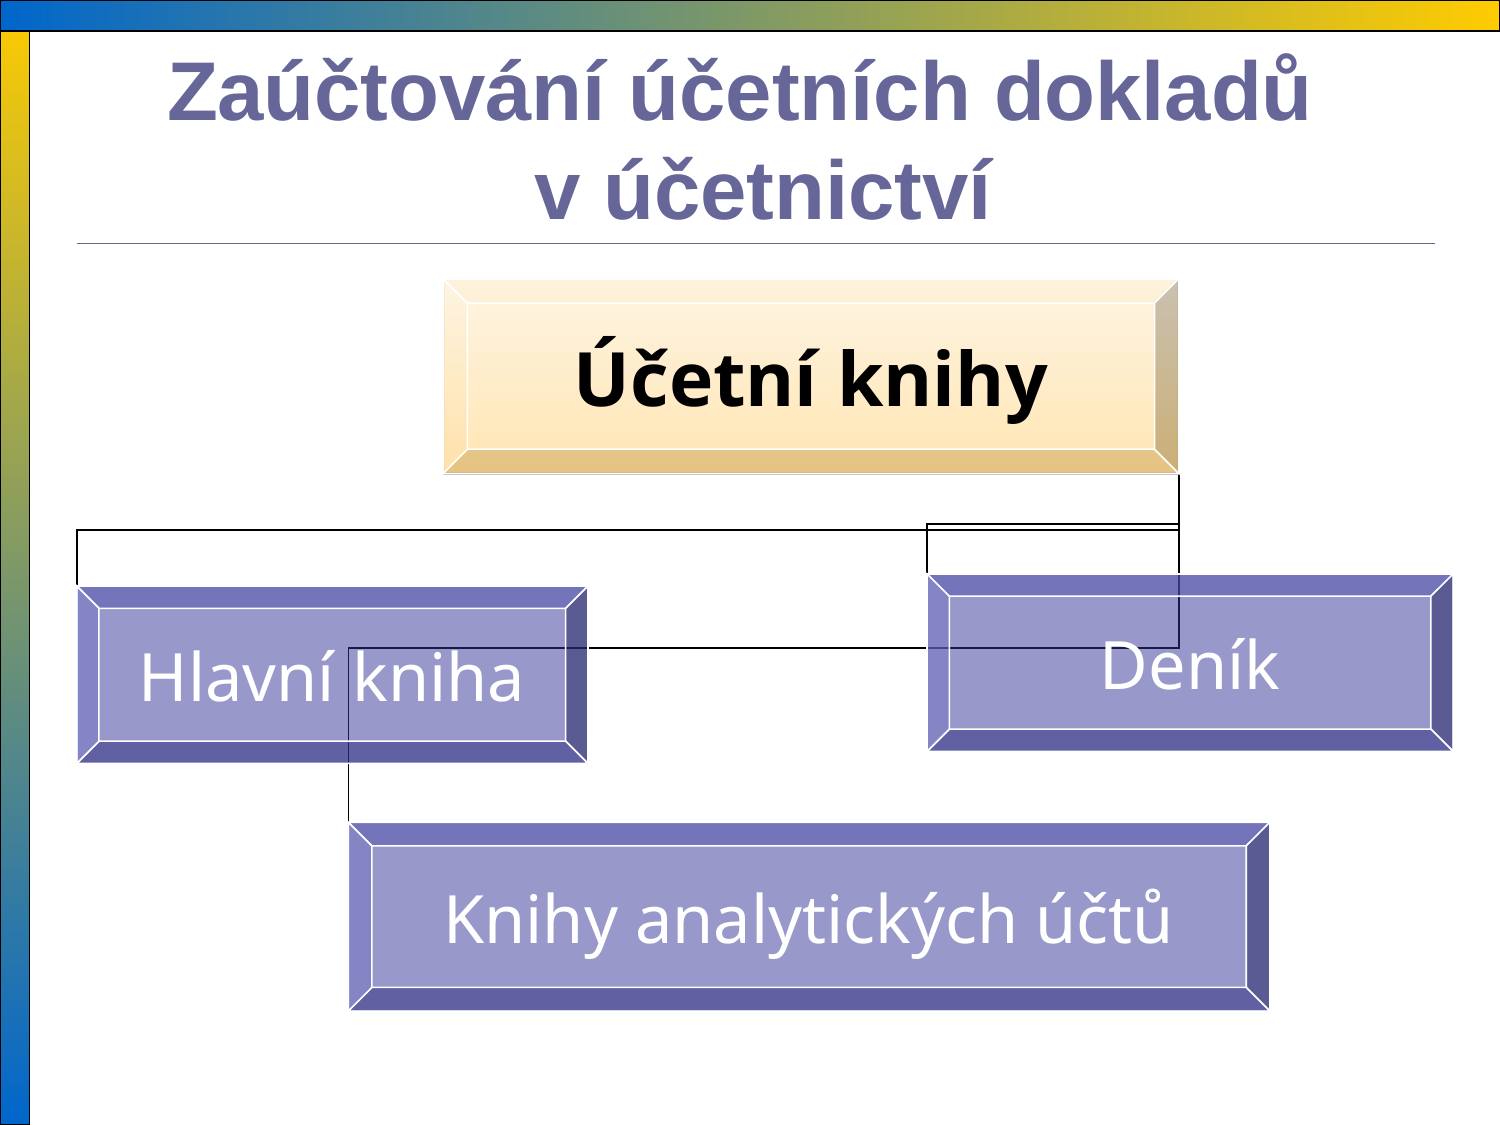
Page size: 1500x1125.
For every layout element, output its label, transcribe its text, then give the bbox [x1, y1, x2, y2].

title Zaúčtování účetních dokladů v účetnictví [76, 31, 1427, 243]
text_box Knihy analytických účtů [372, 846, 1246, 987]
text_box [0, 0, 1500, 1125]
text_box Hlavní kniha [99, 609, 565, 741]
text_box Účetní knihy [468, 304, 1154, 449]
text_box Deník [950, 597, 1430, 729]
